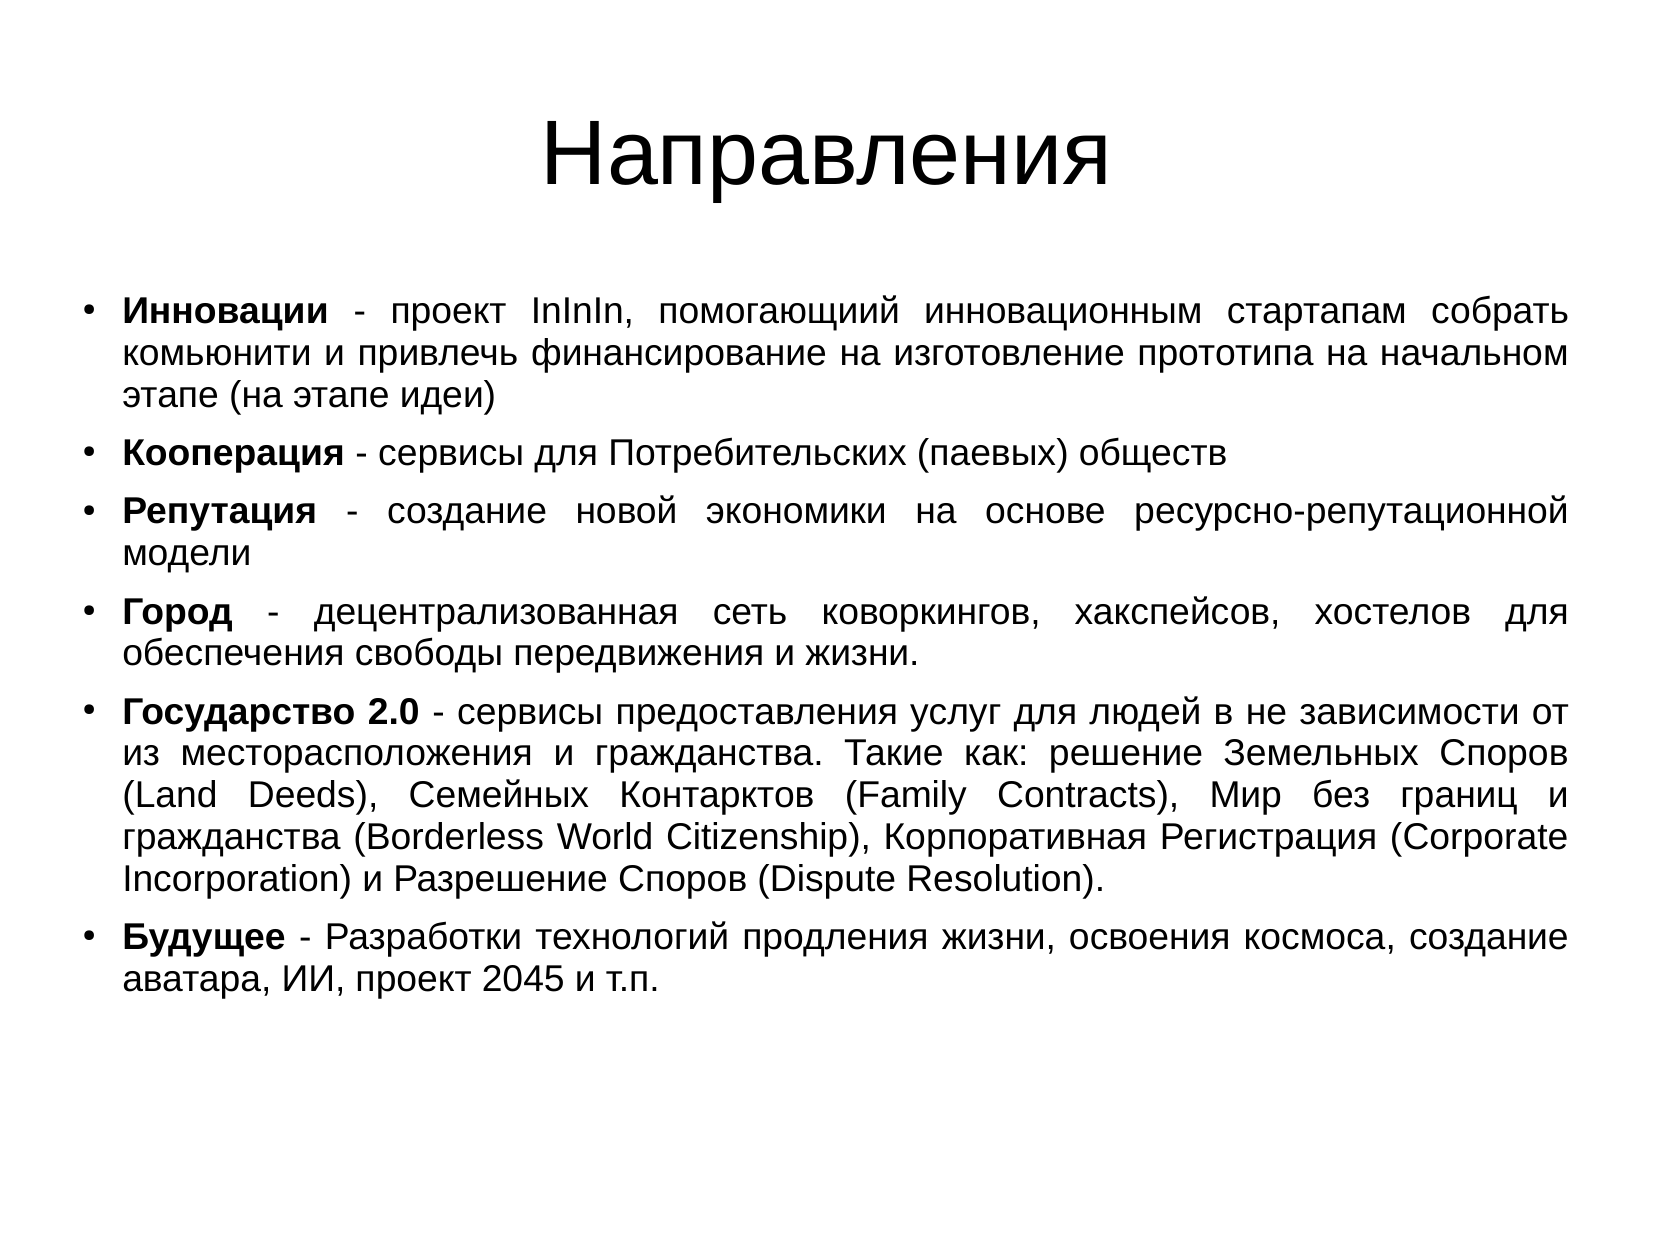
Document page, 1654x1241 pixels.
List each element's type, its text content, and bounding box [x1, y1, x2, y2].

title Направления [82, 49, 1571, 257]
list Инновации - проект InInIn, помогающиий инновационным стартапам собрать комьюнити и привлечь финансирование на изготовление прототипа на начальном этапе (на этапе идеи) Кооперация - сервисы для Потребительских (паевых) обществ Репутация - создание новой экономики на основе ресурсно-репутационной модели Город - децентрализованная сеть коворкингов, хакспейсов, хостелов для обеспечения свободы передвижения и жизни. Государство 2.0 - сервисы предоставления услуг для людей в не зависимости от из месторасположения и гражданства. Такие как: решение Земельных Споров (Land Deeds), Семейных Контарктов (Family Contracts), Мир без границ и гражданства (Borderless World Citizenship), Корпоративная Регистрация (Corporate Incorporation) и Разрешение Споров (Dispute Resolution). Будущее - Разработки технологий продления жизни, освоения космоса, создание аватара, ИИ, проект 2045 и т.п. [82, 290, 1571, 1010]
